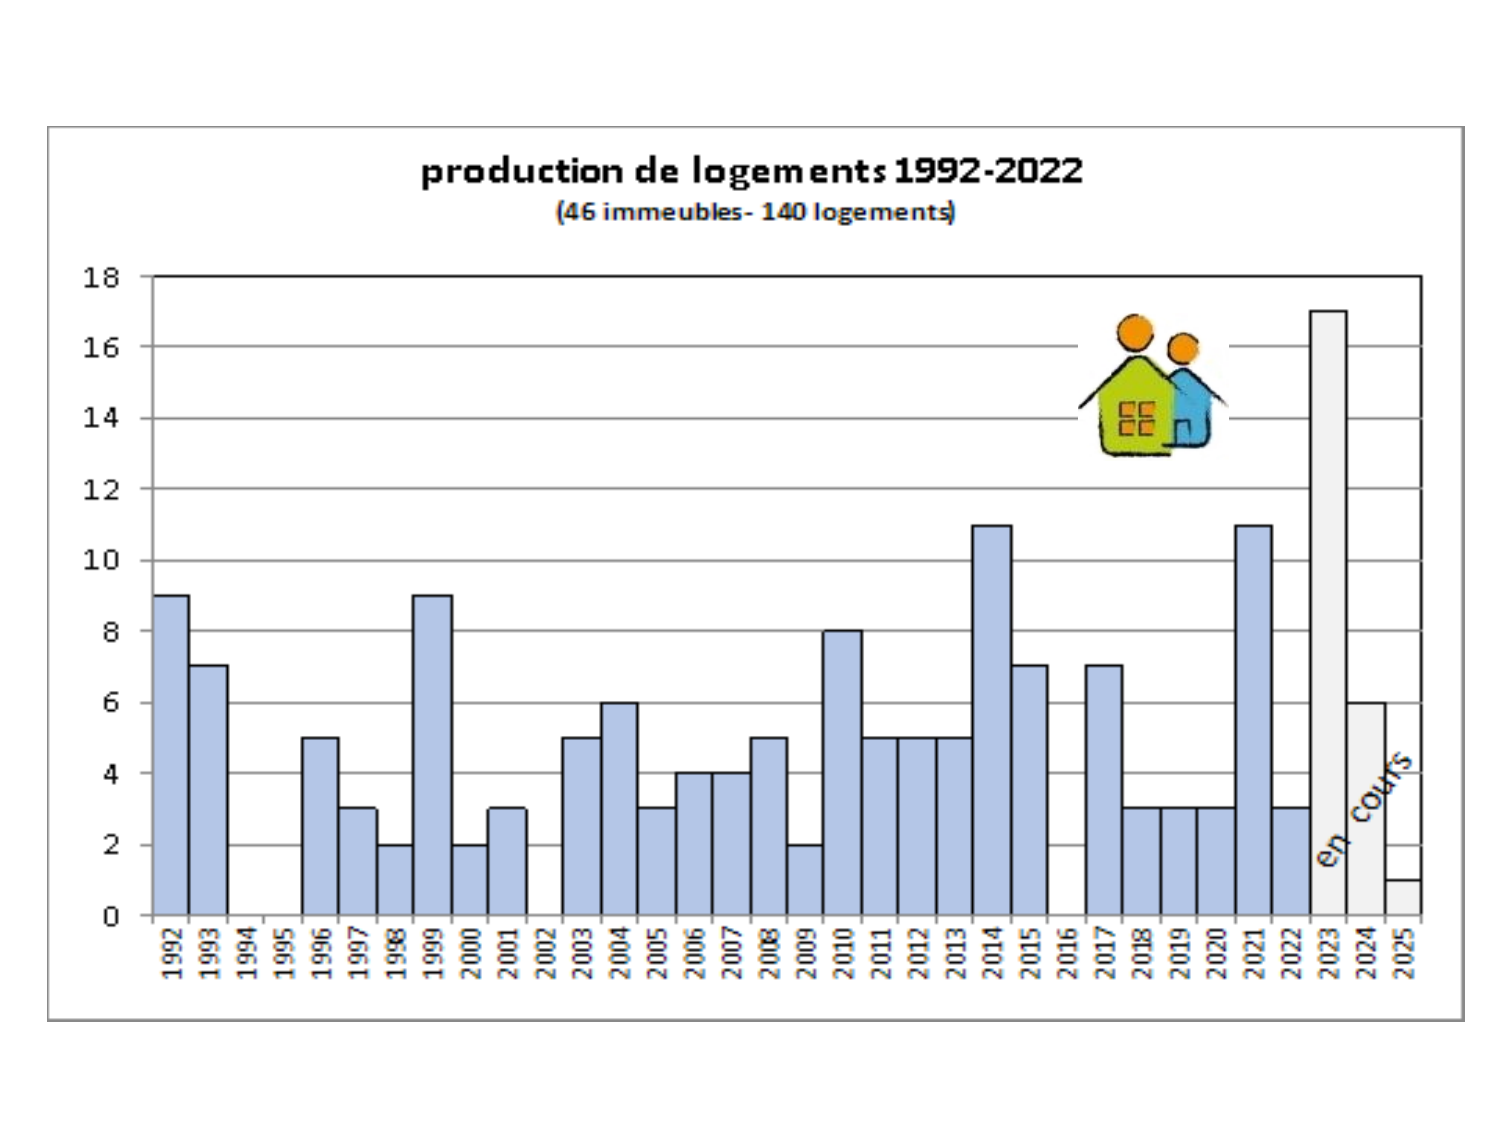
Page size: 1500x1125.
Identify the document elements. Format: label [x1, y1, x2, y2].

picture [47, 126, 1465, 1022]
